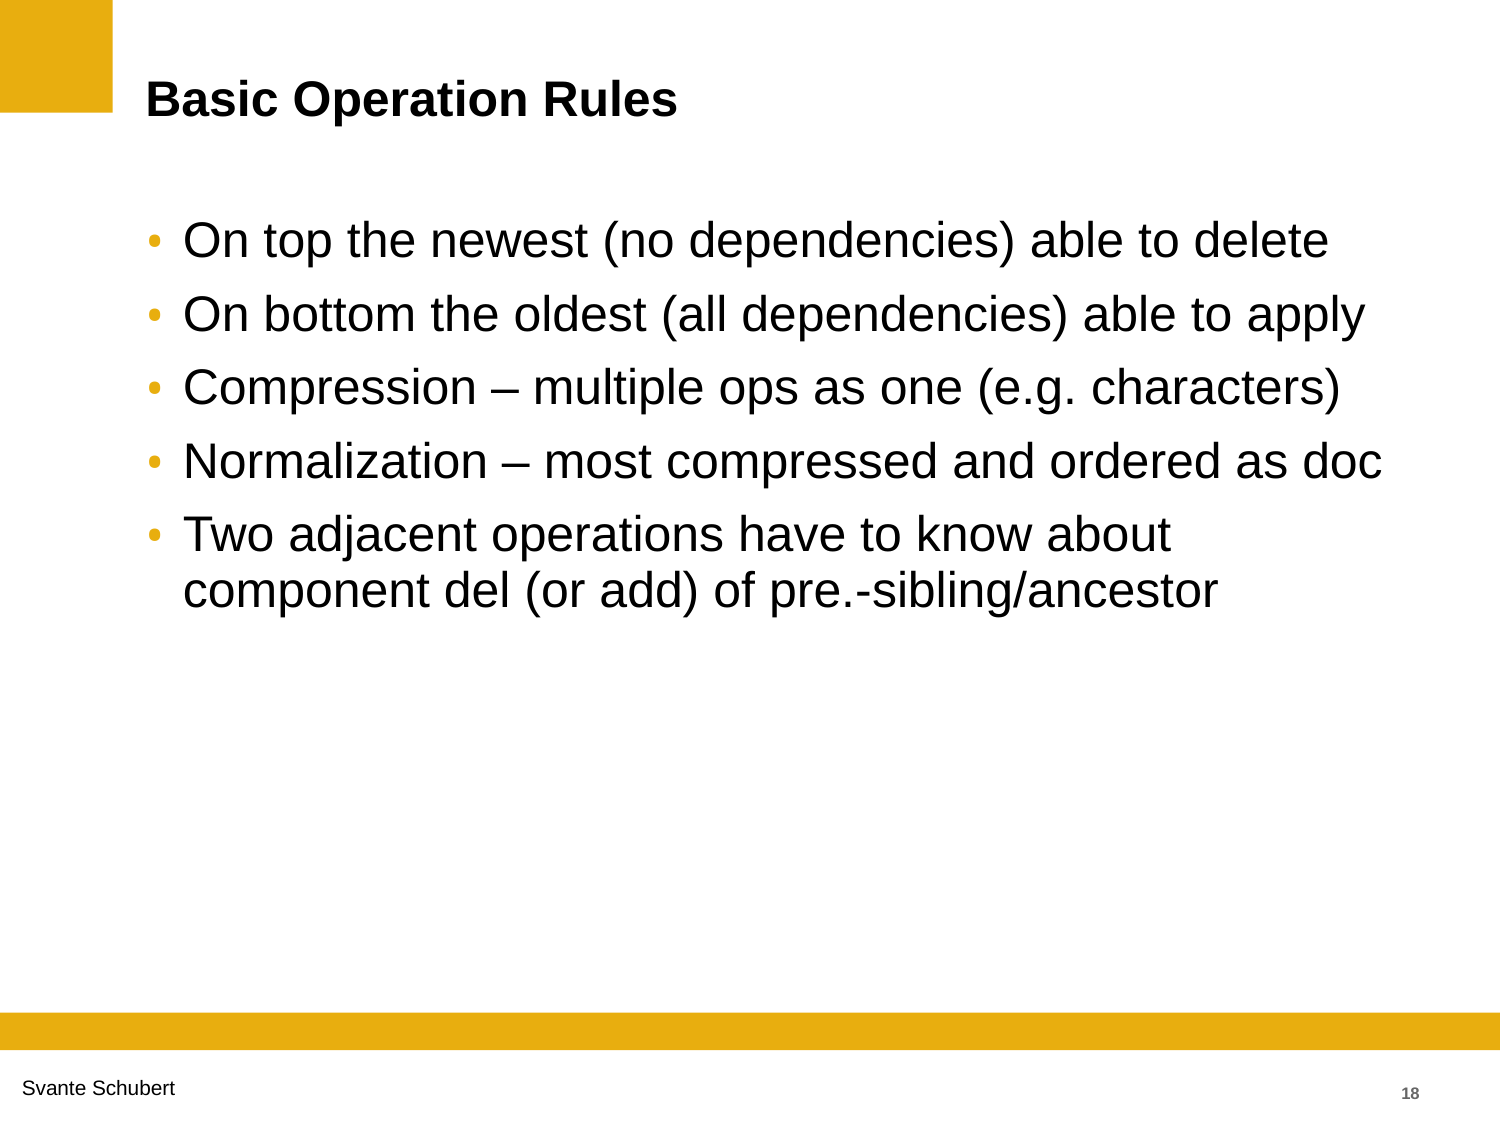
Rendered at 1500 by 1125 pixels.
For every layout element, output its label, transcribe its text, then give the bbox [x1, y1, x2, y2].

title Basic Operation Rules [145, 67, 1388, 212]
list On top the newest (no dependencies) able to delete On bottom the oldest (all dependencies) able to apply Compression – multiple ops as one (e.g. characters) Normalization – most compressed and ordered as doc Two adjacent operations have to know about component del (or add) of pre.-sibling/ancestor [145, 212, 1423, 922]
